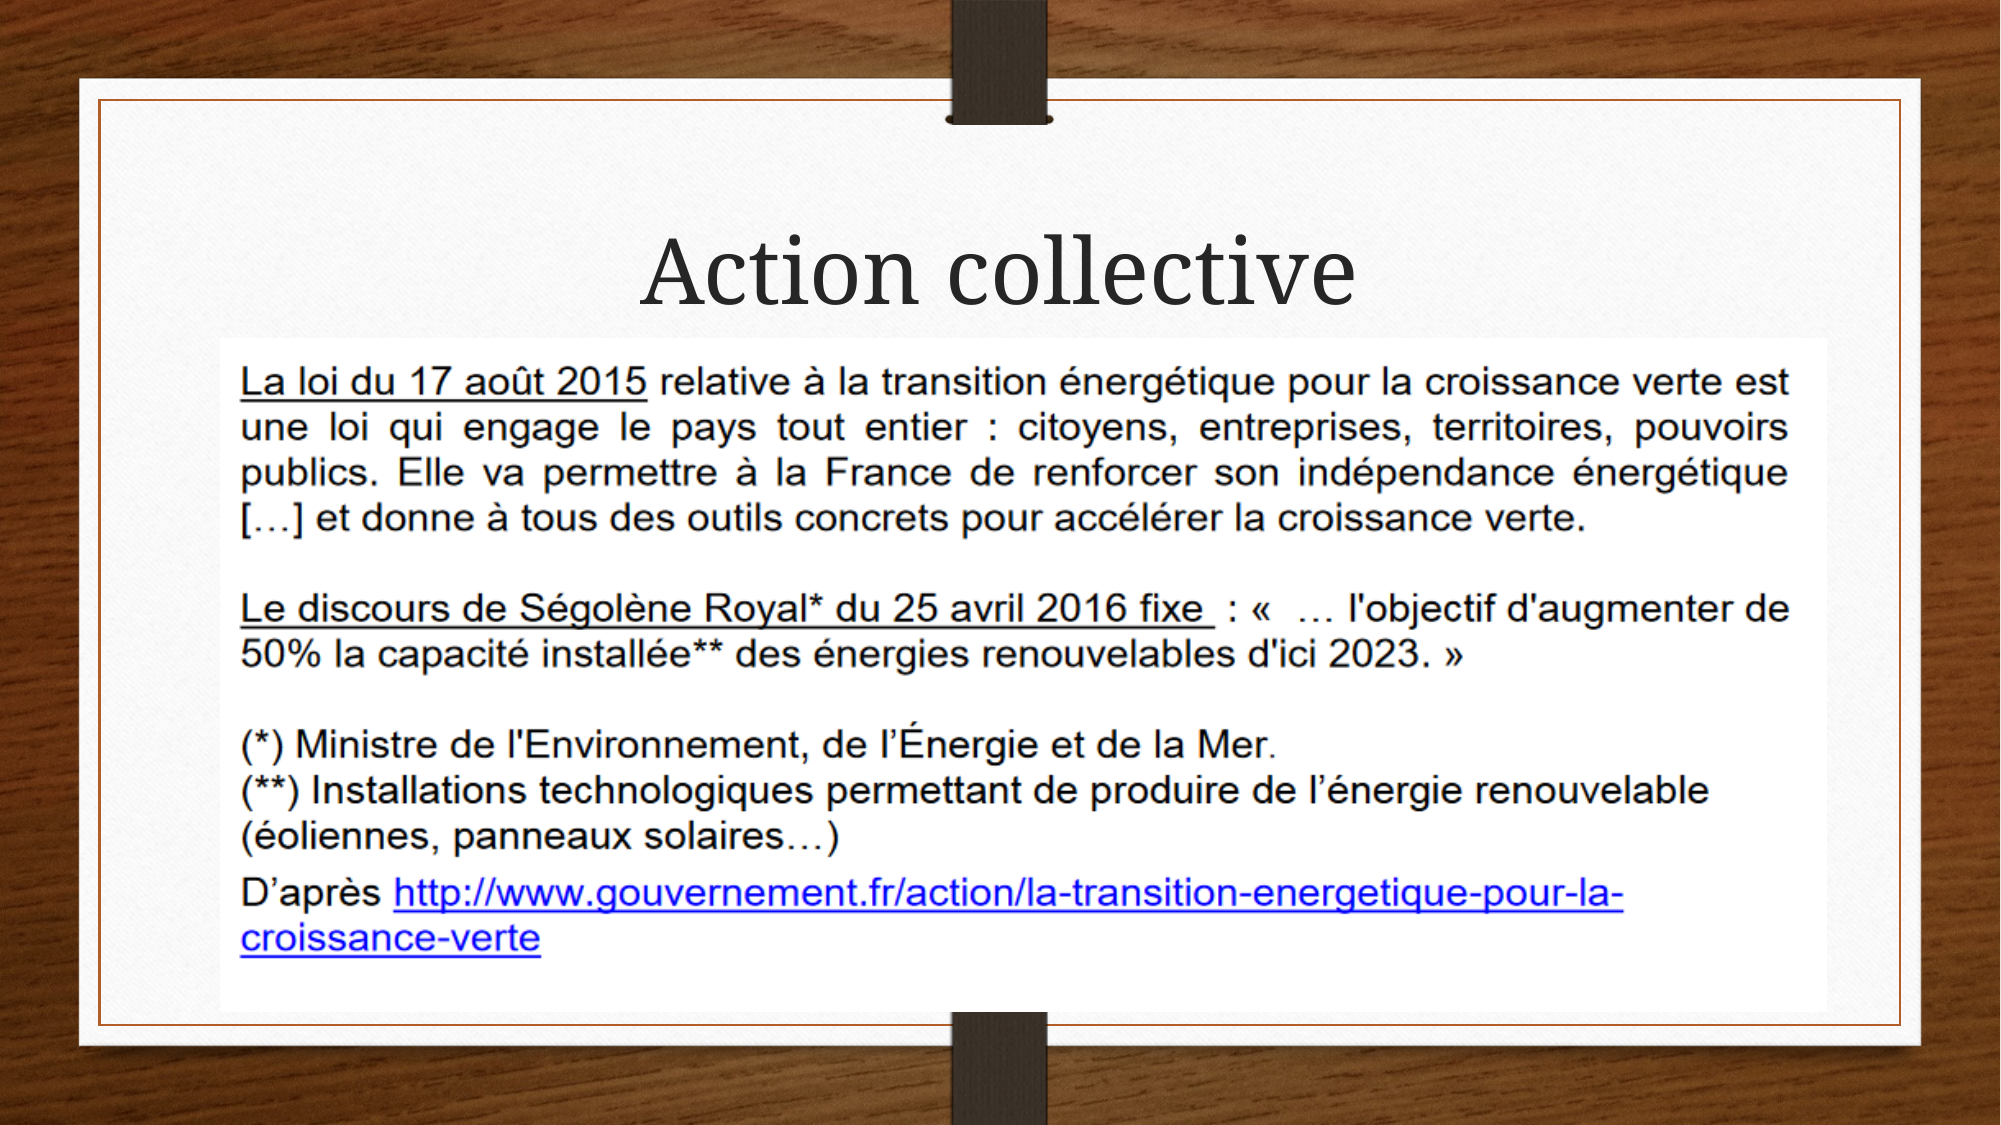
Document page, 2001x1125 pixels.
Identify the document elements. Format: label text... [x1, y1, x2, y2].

picture [0, 0, 948, 1125]
picture [101, 0, 2001, 1125]
title Action collective [212, 161, 1788, 376]
